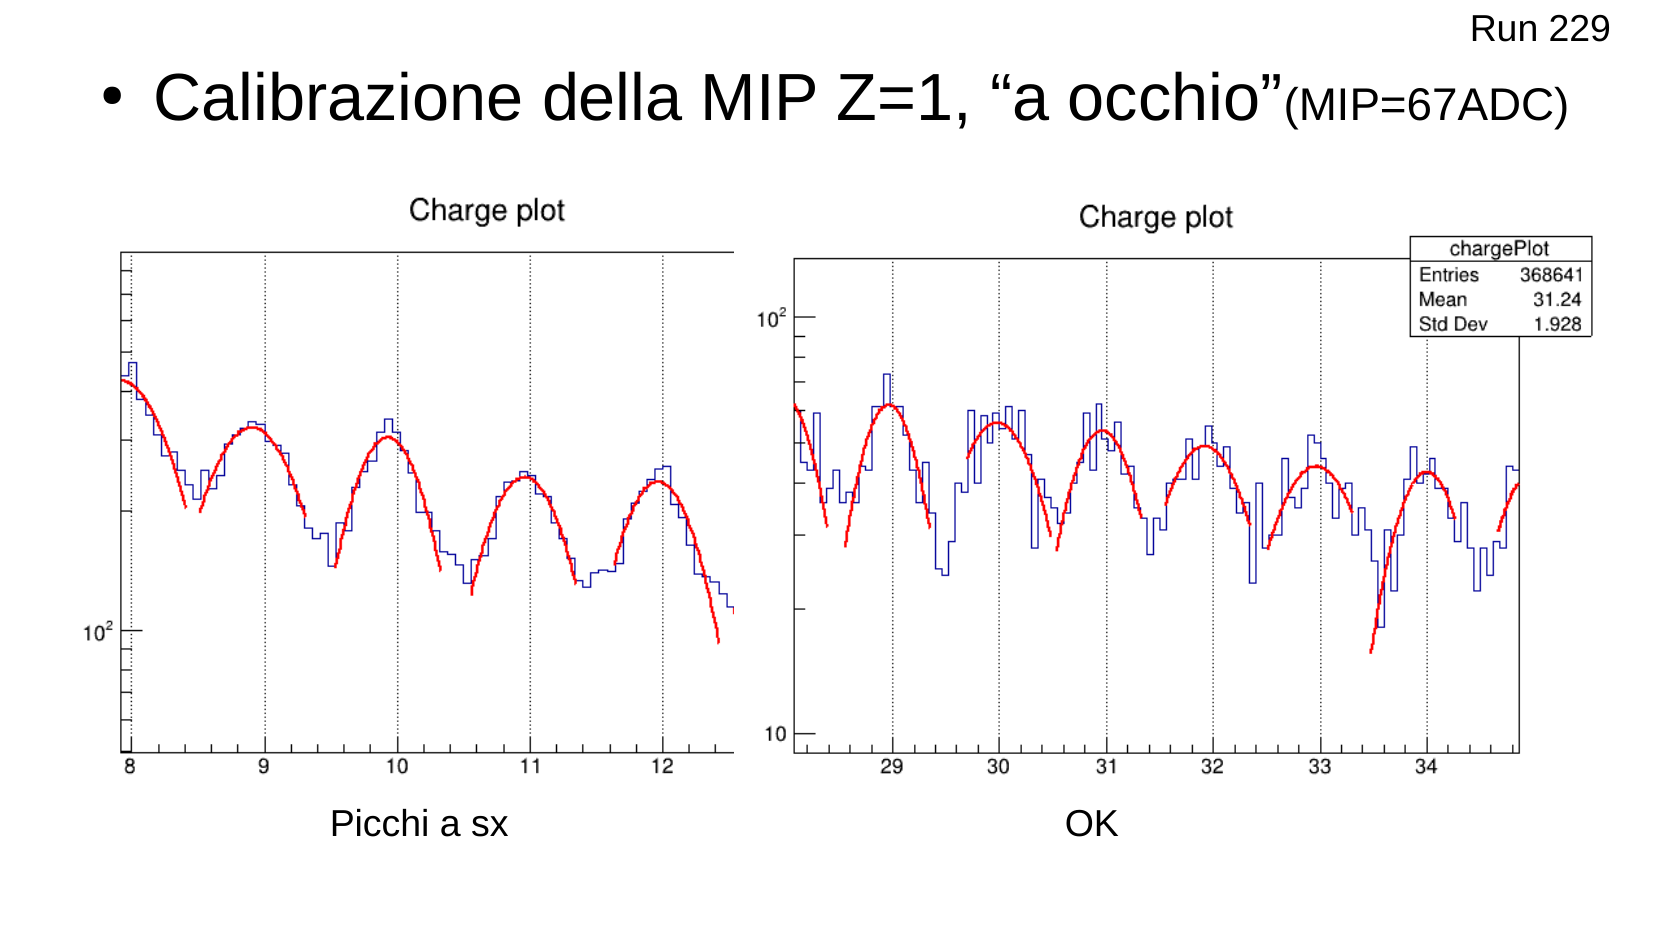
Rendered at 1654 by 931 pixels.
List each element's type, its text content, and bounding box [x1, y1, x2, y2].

text_box Picchi a sx [315, 795, 556, 856]
list Calibrazione della MIP Z=1, “a occhio”(MIP=67ADC) [82, 60, 1571, 201]
text_box OK [1050, 795, 1291, 856]
text_box Run 229 [1455, 0, 1654, 61]
picture [60, 194, 1594, 789]
